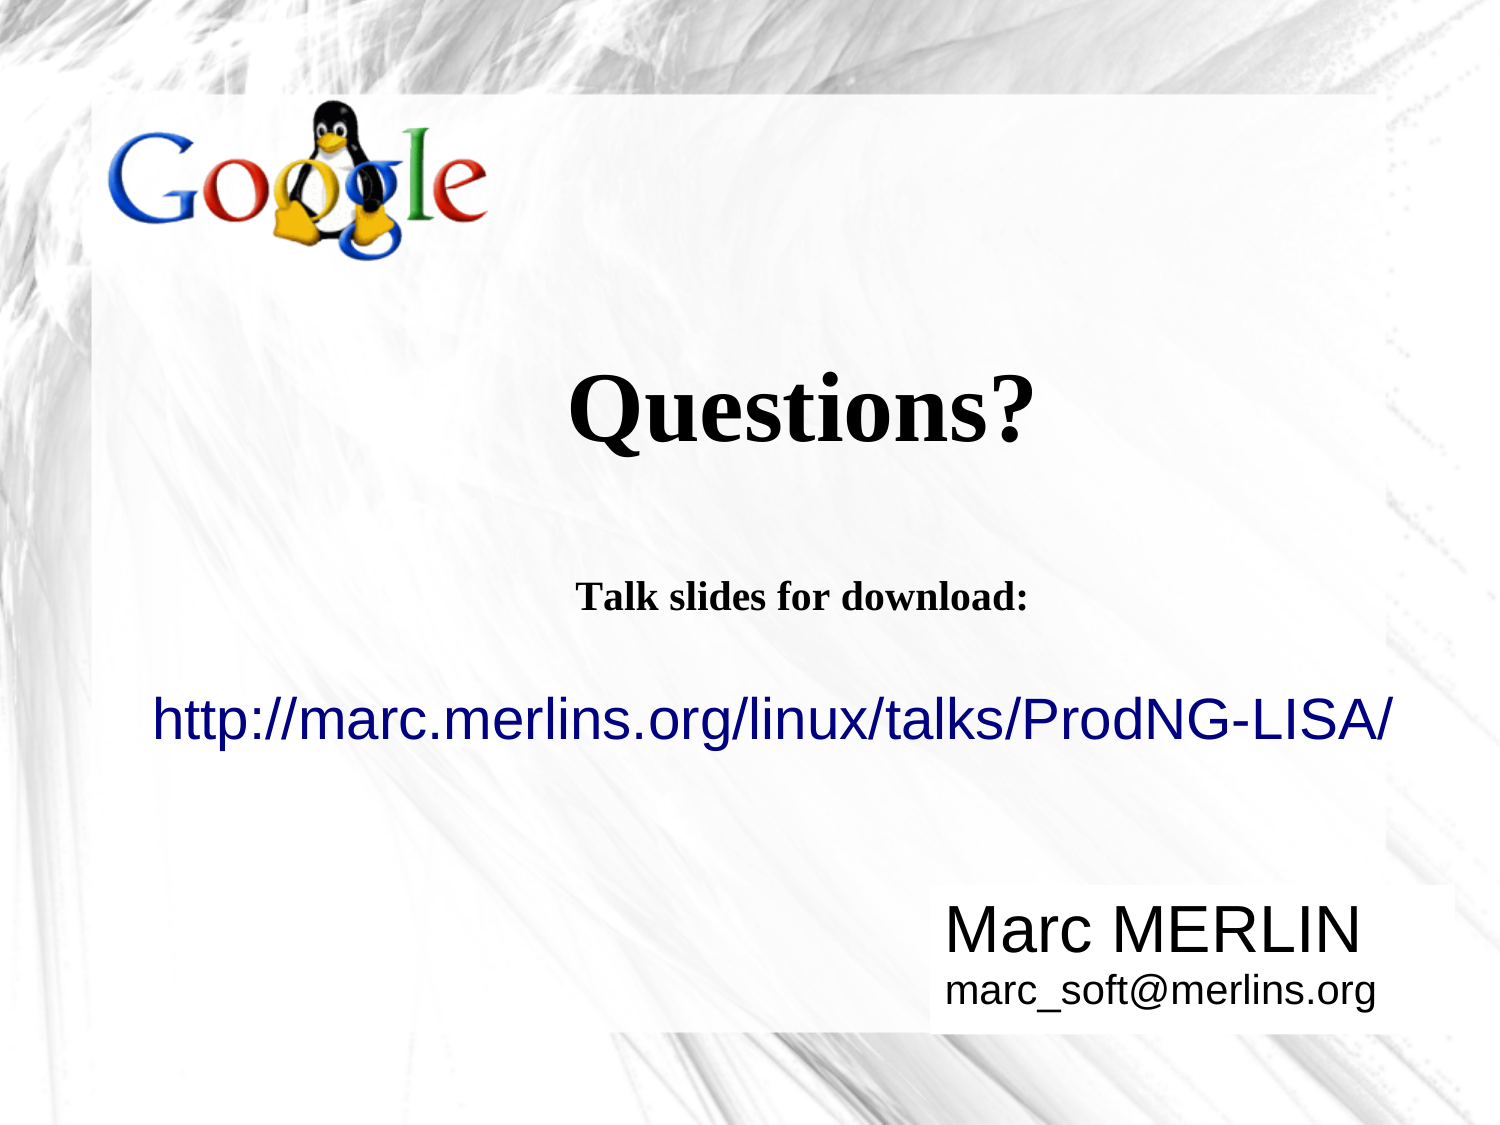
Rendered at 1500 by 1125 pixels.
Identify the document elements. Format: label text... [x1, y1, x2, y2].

text_box Marc MERLIN marc_soft@merlins.org [930, 885, 1456, 1035]
picture [0, 0, 1500, 1125]
text_box http://marc.merlins.org/linux/talks/ProdNG-LISA/ [135, 679, 1441, 816]
title Questions? Talk slides for download: [240, 299, 1366, 672]
